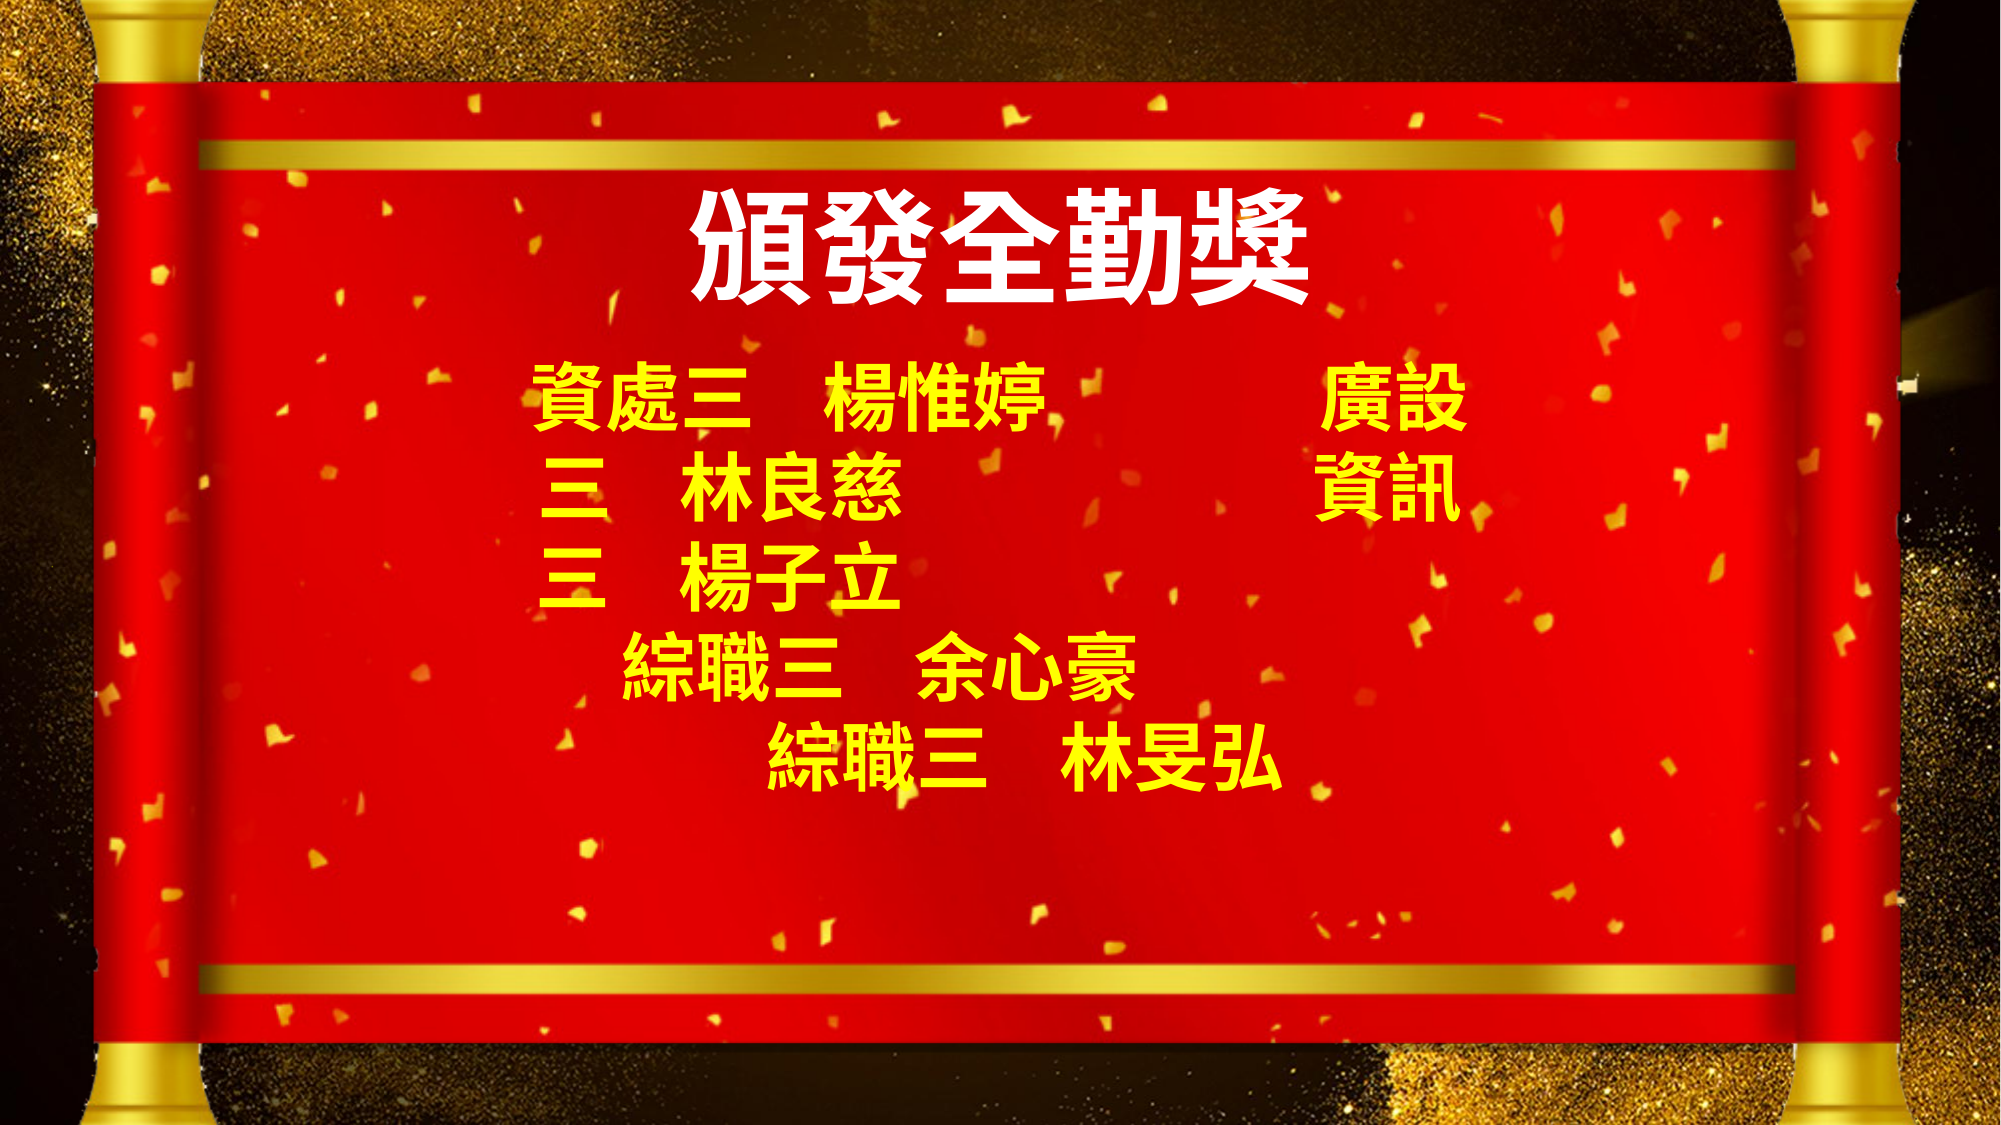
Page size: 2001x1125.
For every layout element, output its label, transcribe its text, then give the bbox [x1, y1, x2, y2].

text_box 頒發全勤獎 [451, 162, 1549, 330]
text_box 資處三 楊惟婷 廣設三 林良慈 資訊三 楊子立 綜職三 余心豪 綜職三 林旻弘 [513, 343, 1487, 813]
